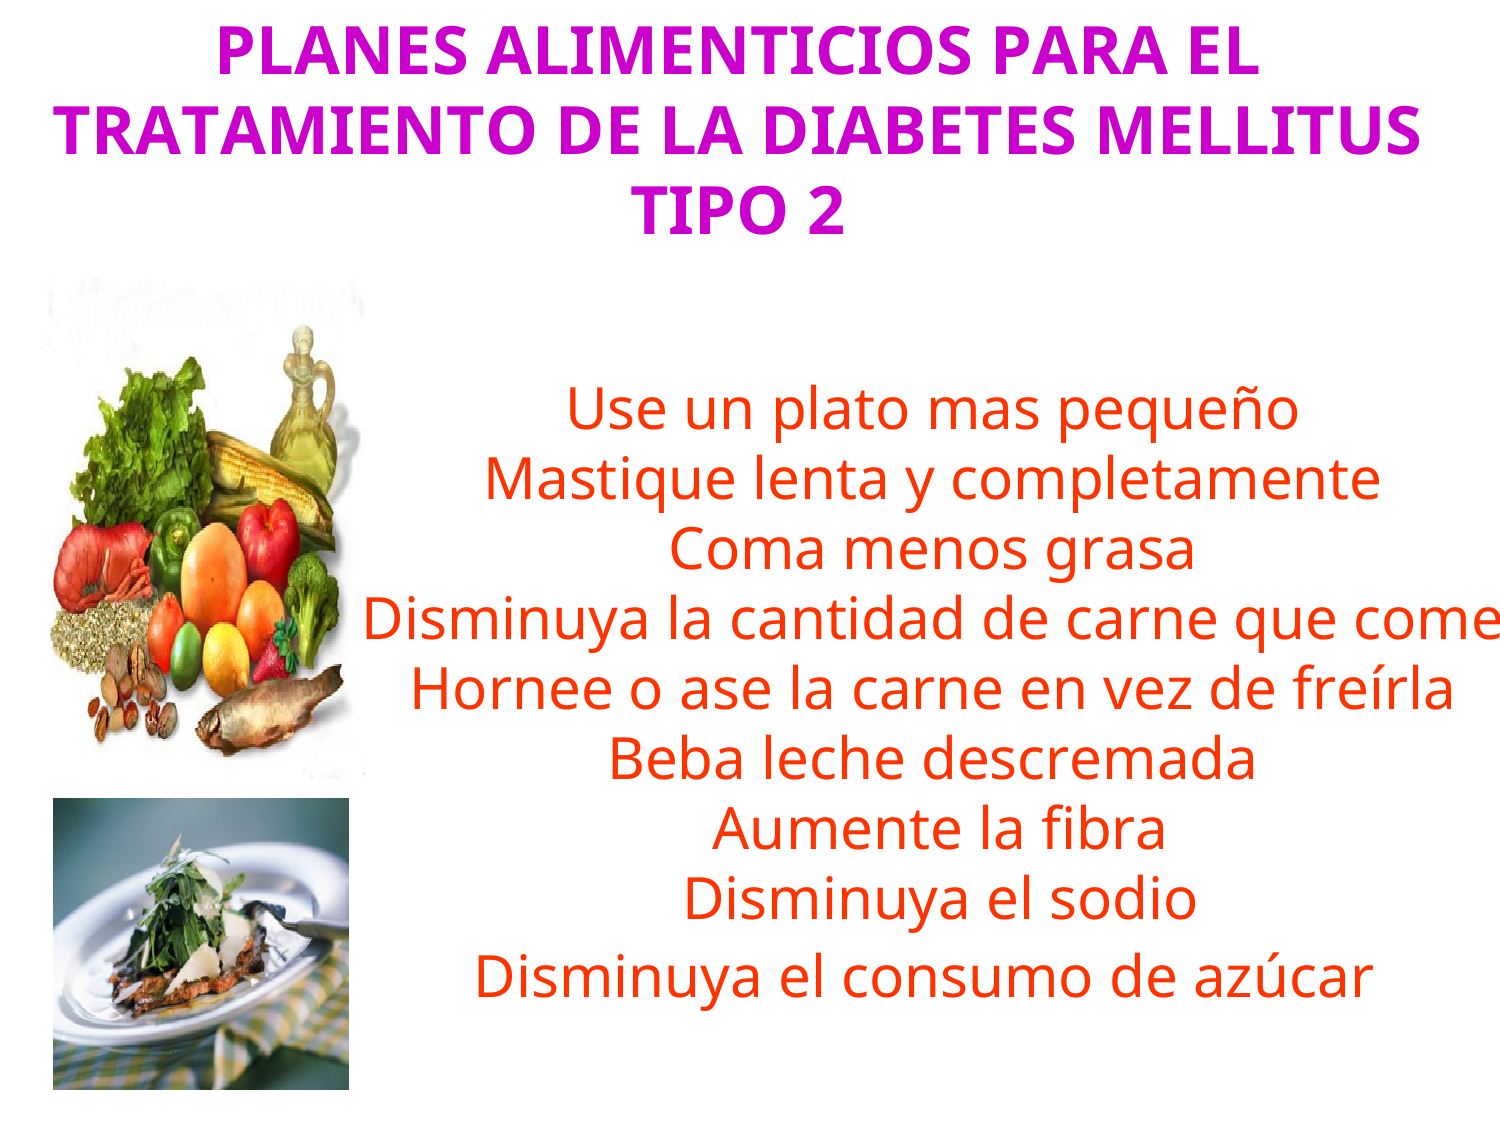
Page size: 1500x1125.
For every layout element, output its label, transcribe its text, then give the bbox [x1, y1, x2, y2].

picture [41, 278, 366, 779]
title Use un plato mas pequeño Mastique lenta y completamente Coma menos grasa Disminuya la cantidad de carne que come Hornee o ase la carne en vez de freírla Beba leche descremada Aumente la fibra Disminuya el sodio Disminuya el consumo de azúcar [324, 290, 1500, 1092]
picture [53, 798, 349, 1090]
text_box PLANES ALIMENTICIOS PARA EL TRATAMIENTO DE LA DIABETES MELLITUS TIPO 2 [0, 0, 1477, 256]
